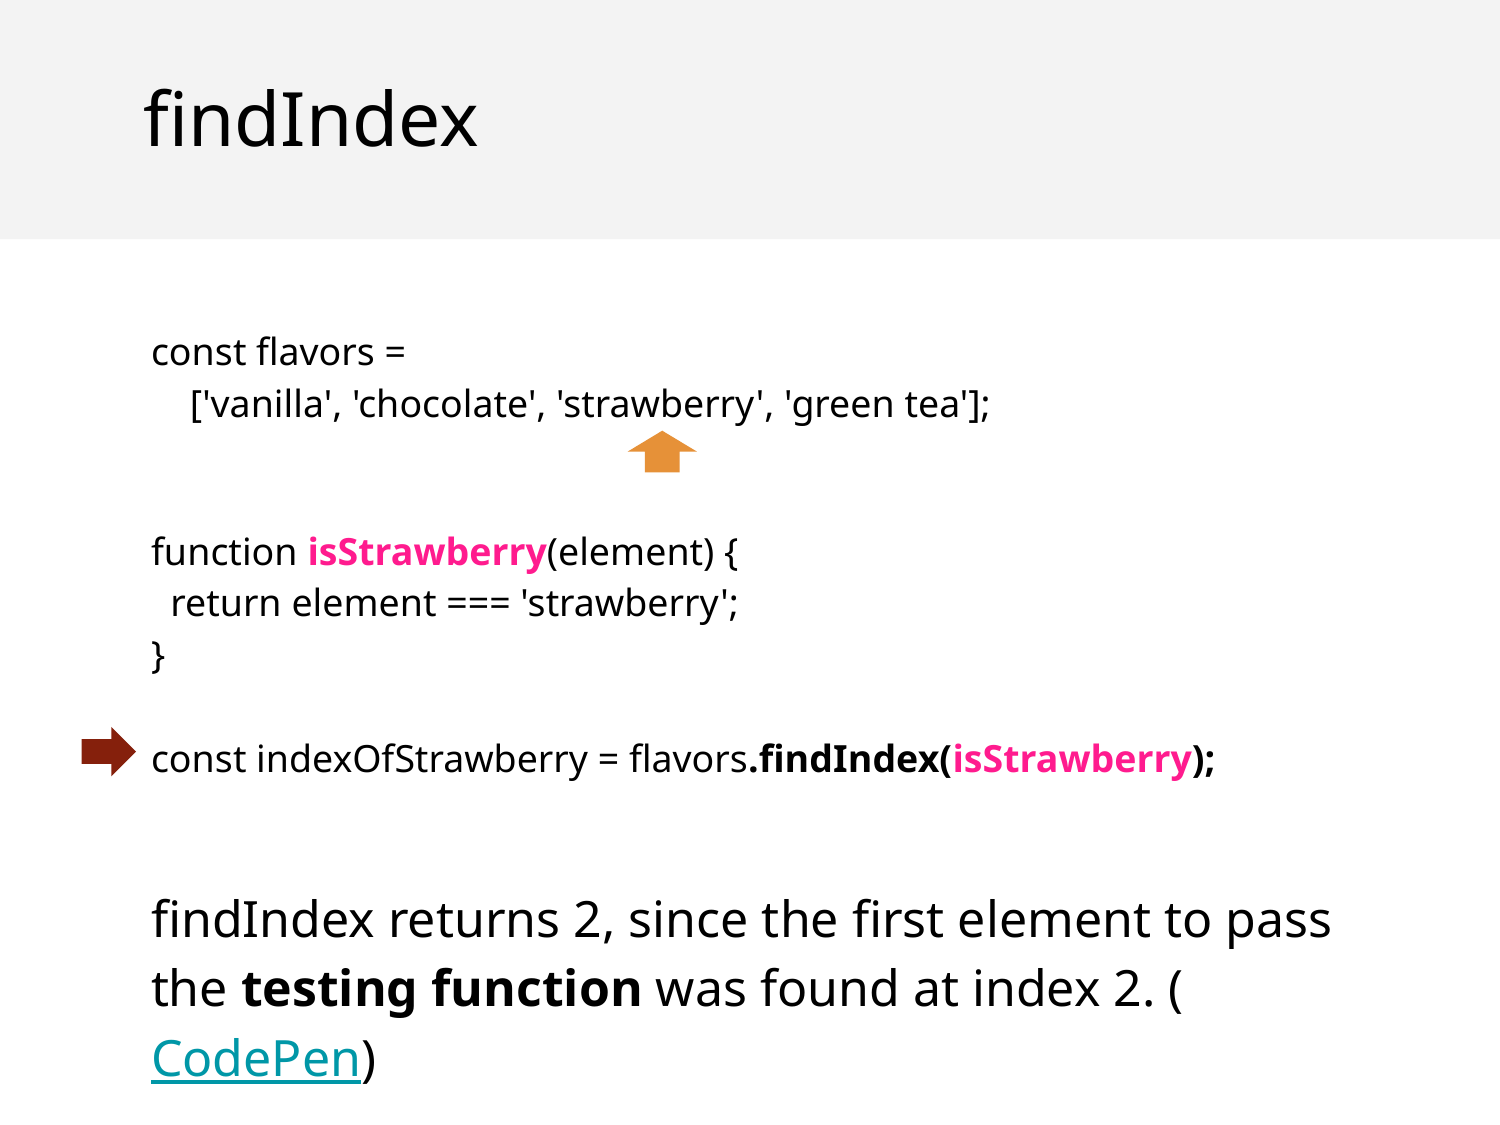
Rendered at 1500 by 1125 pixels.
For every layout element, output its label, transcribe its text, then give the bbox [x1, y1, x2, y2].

text_box findIndex returns 2, since the first element to pass the testing function was found at index 2. (CodePen) [135, 863, 1380, 1004]
title findIndex [128, 56, 1372, 183]
text_box function isStrawberry(element) { return element === 'strawberry'; } const indexOfStrawberry = flavors.findIndex(isStrawberry); [135, 505, 1380, 807]
text_box [81, 726, 137, 777]
text_box const flavors = ['vanilla', 'chocolate', 'strawberry', 'green tea']; [135, 306, 1380, 448]
text_box [627, 430, 697, 473]
